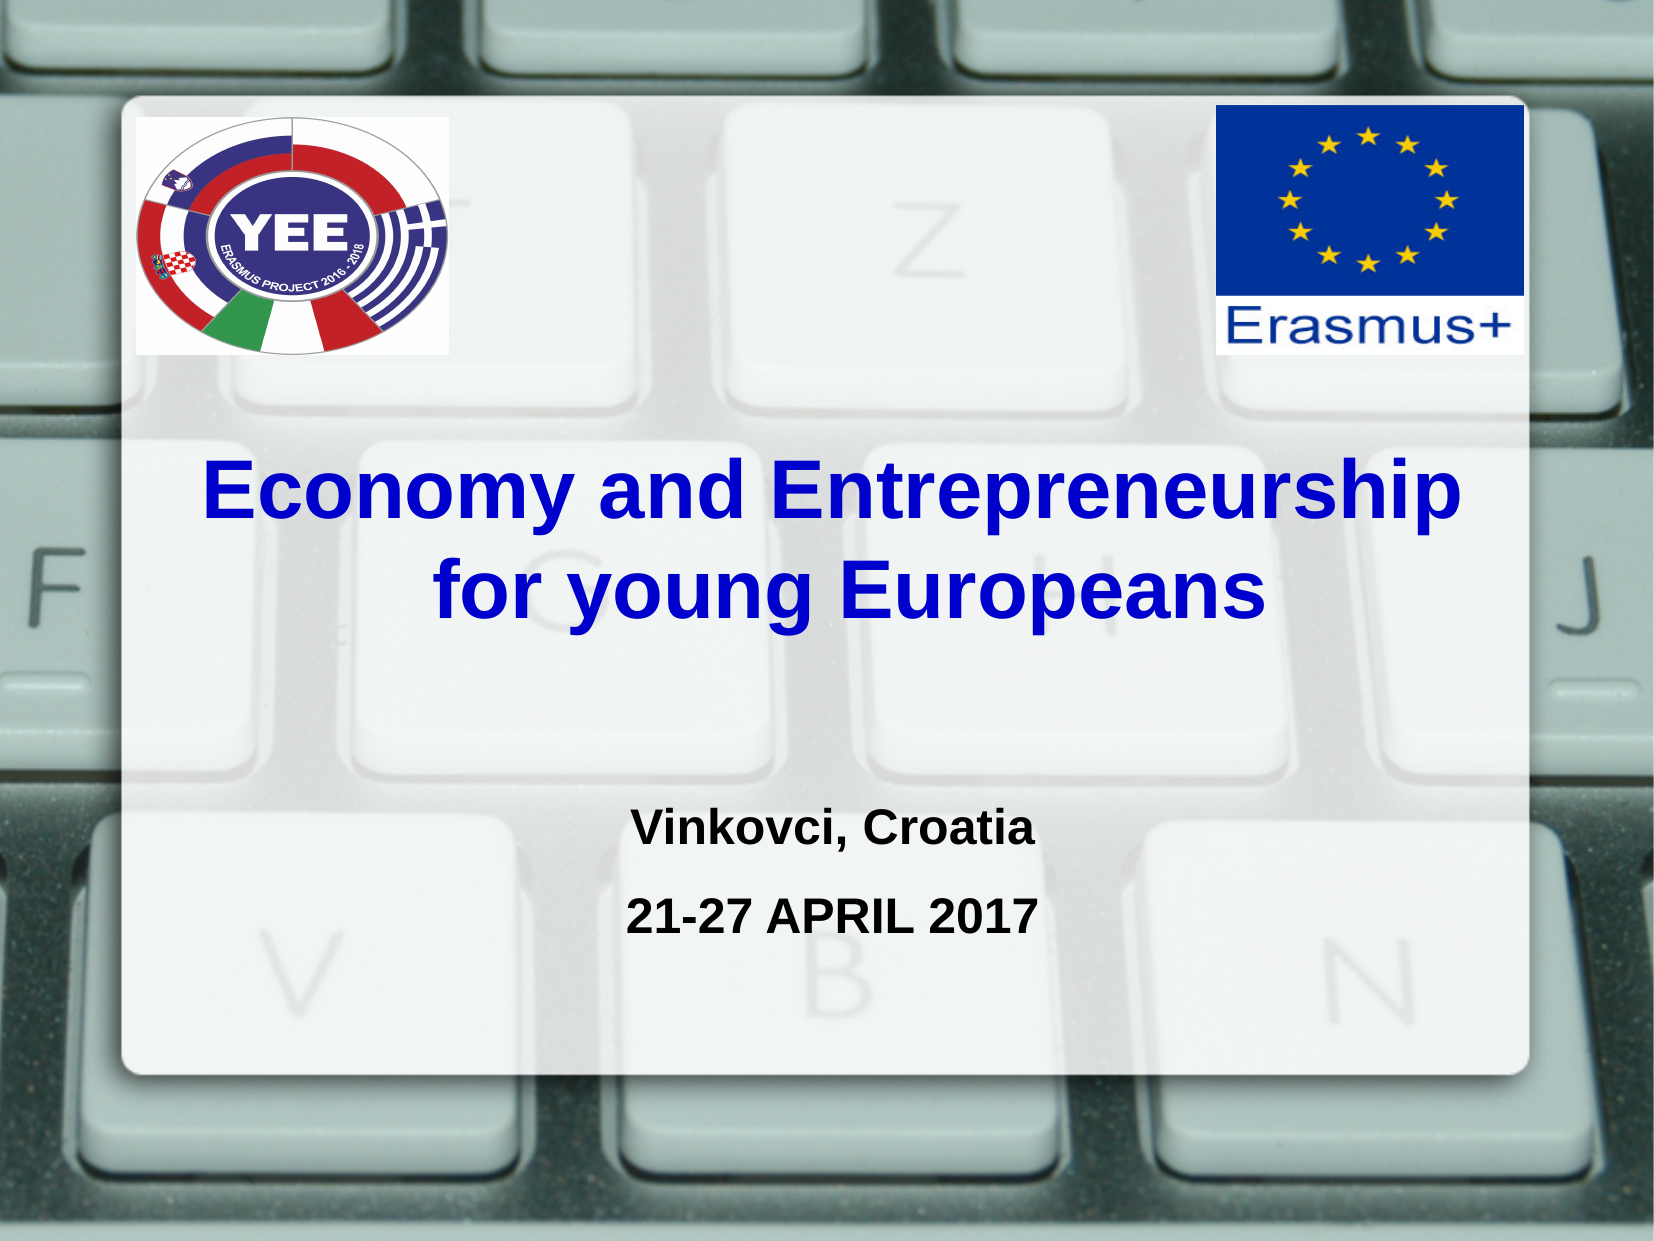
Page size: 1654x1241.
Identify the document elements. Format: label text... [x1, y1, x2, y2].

subtitle Economy and Entrepreneurship for young Europeans Vinkovci, Croatia 21-27 APRIL 2017 [188, 484, 1477, 1004]
picture [1216, 105, 1524, 355]
picture [136, 117, 449, 355]
